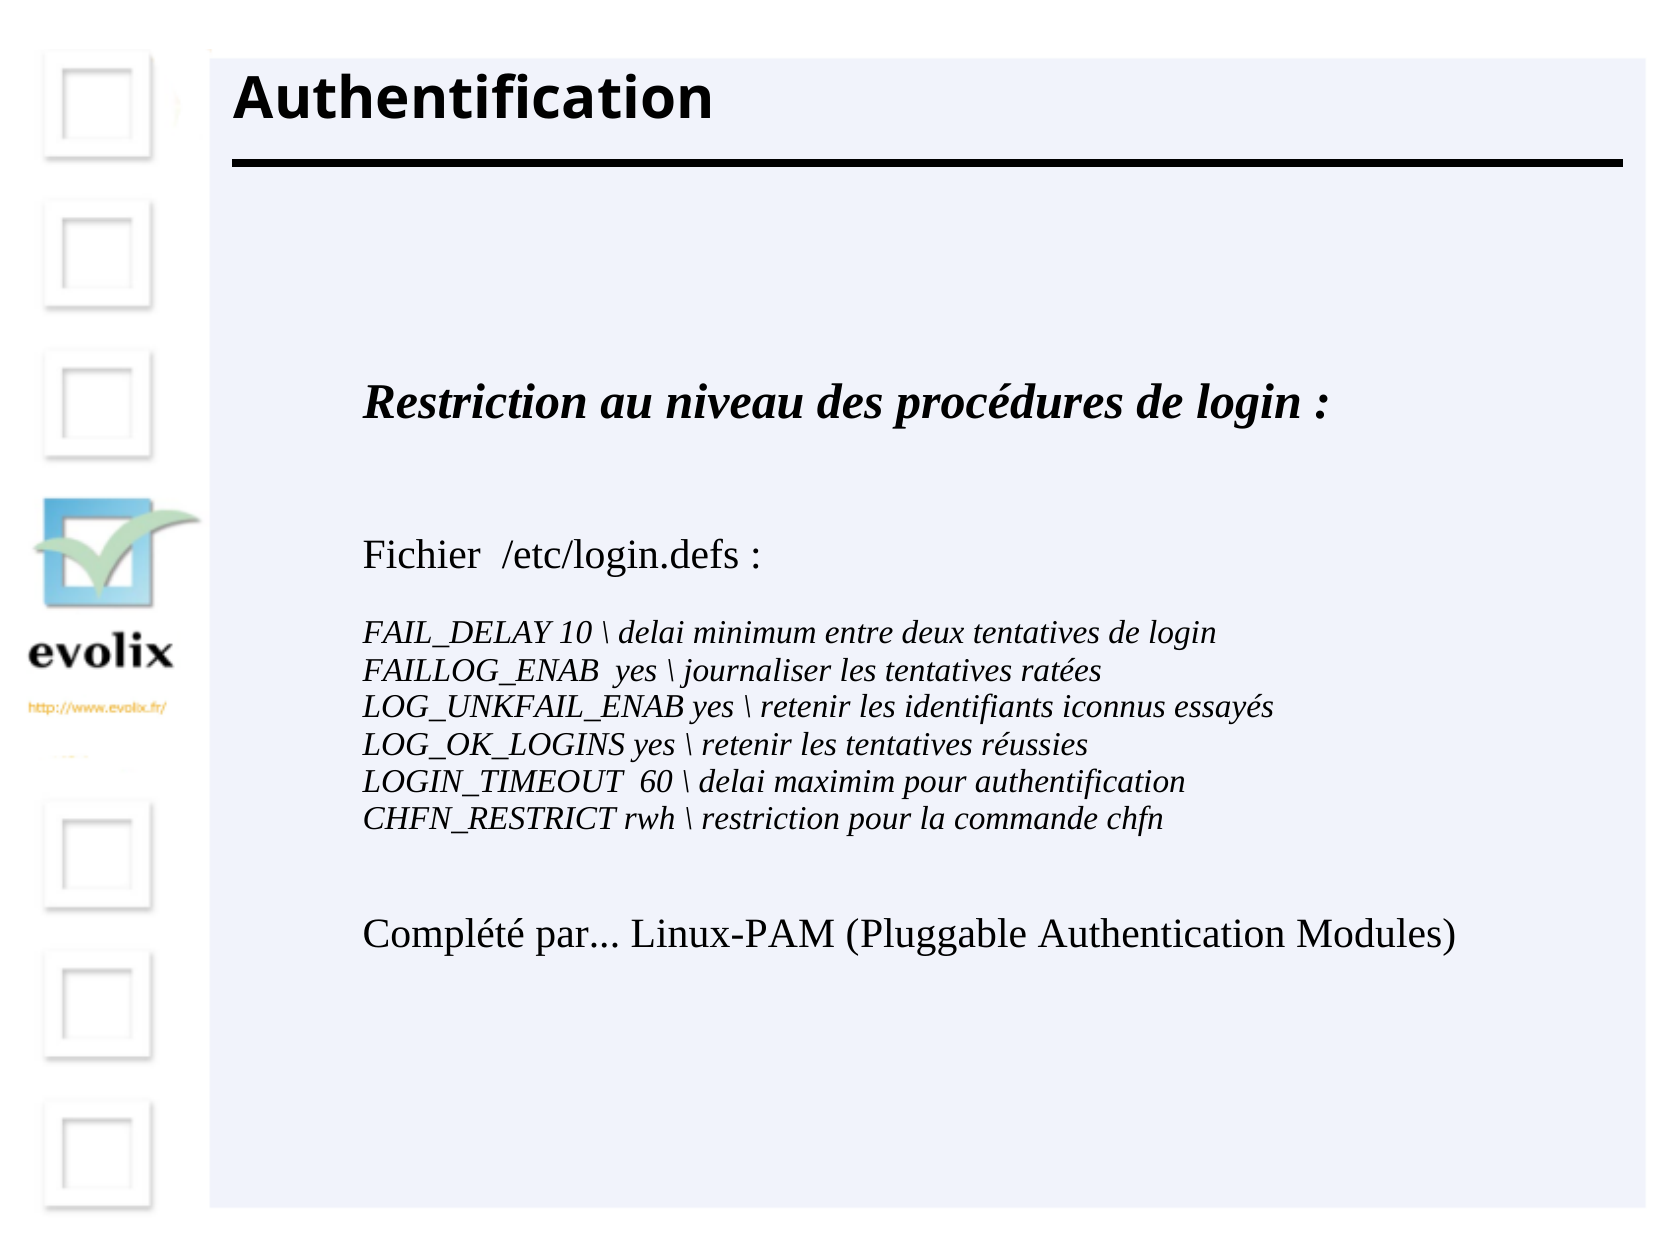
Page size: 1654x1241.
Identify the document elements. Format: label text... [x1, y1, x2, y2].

title Authentification [233, 0, 1448, 211]
picture [0, 49, 1654, 1218]
subtitle Restriction au niveau des procédures de login : Fichier /etc/login.defs : FAIL_DELAY 10 \ delai minimum entre deux tentatives de login FAILLOG_ENAB yes \ journaliser les tentatives ratées LOG_UNKFAIL_ENAB yes \ retenir les identifiants iconnus essayés LOG_OK_LOGINS yes \ retenir les tentatives réussies LOGIN_TIMEOUT 60 \ delai maximim pour authentification CHFN_RESTRICT rwh \ restriction pour la commande chfn Complété par... Linux-PAM (Pluggable Authentication Modules) [327, 225, 1532, 1105]
